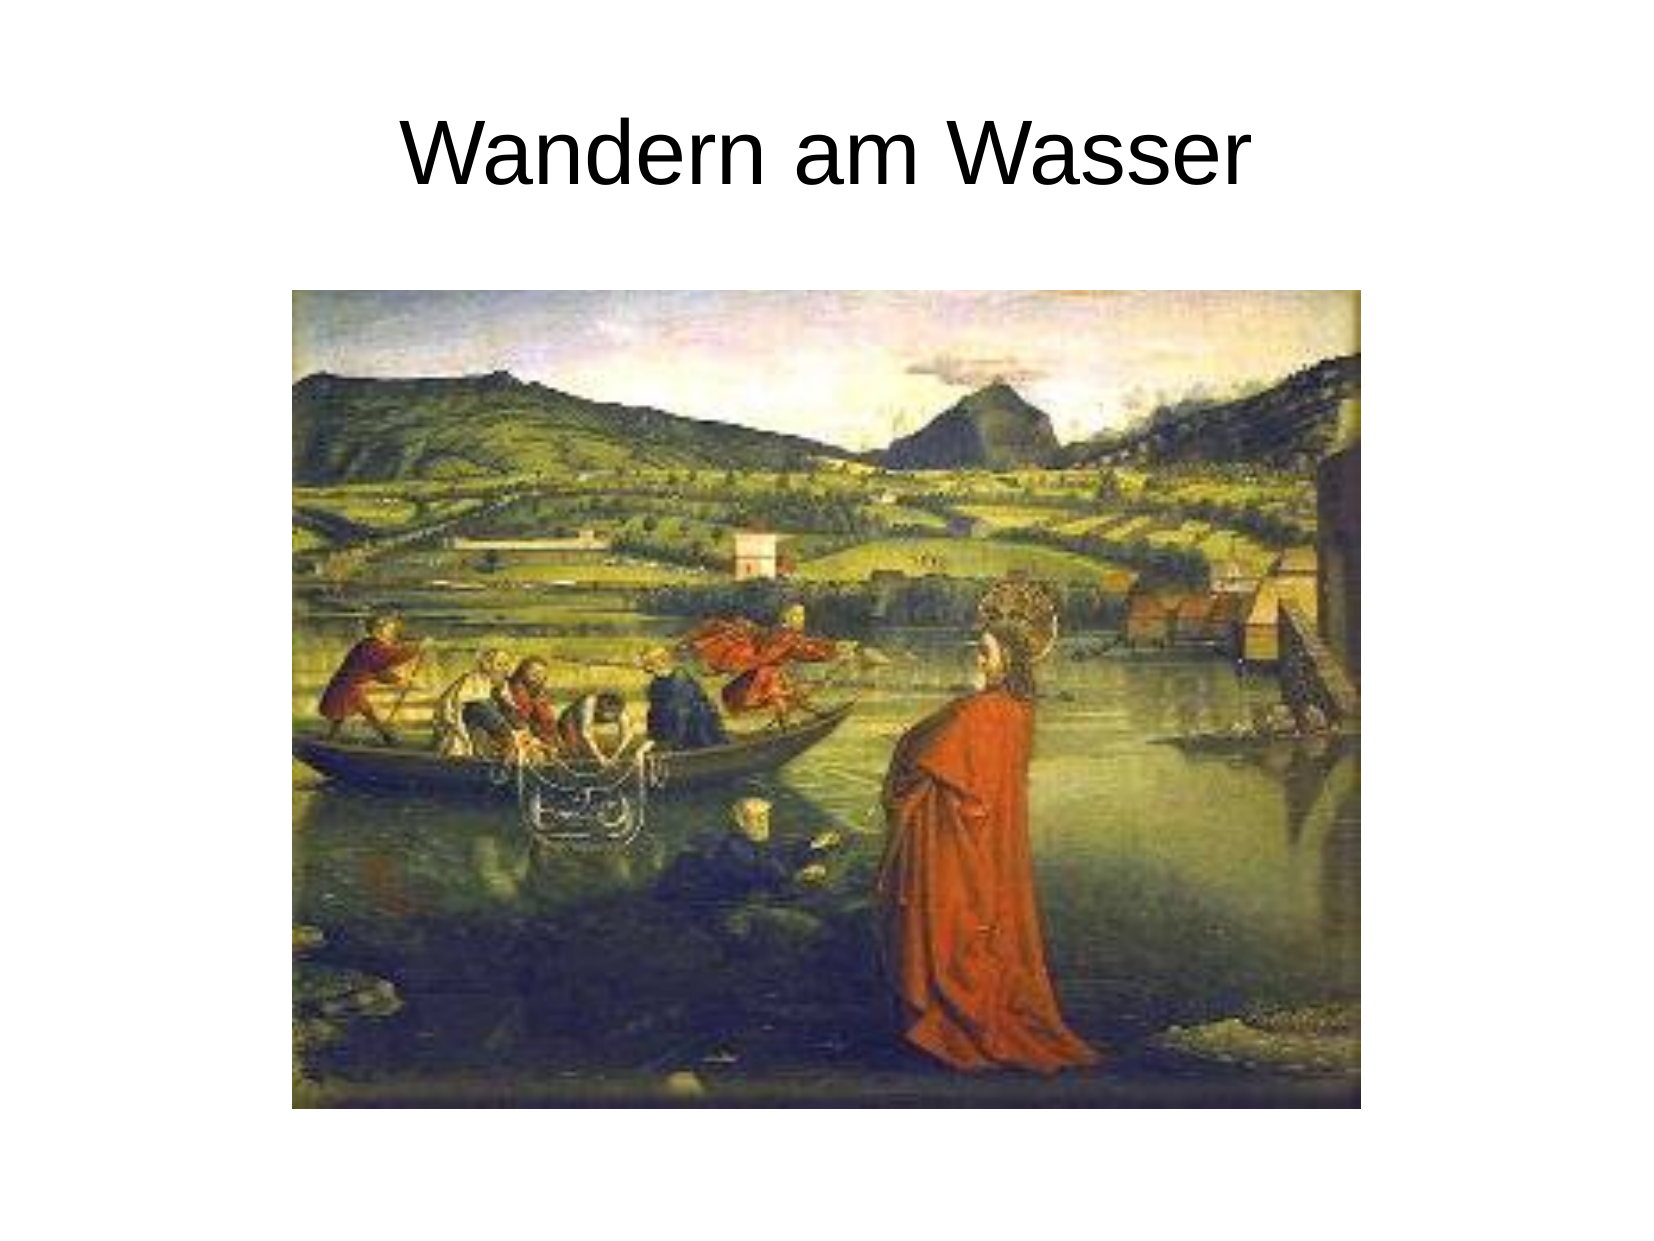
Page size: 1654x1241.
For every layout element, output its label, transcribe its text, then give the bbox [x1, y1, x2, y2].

title Wandern am Wasser [82, 49, 1571, 257]
picture [292, 290, 1361, 1109]
